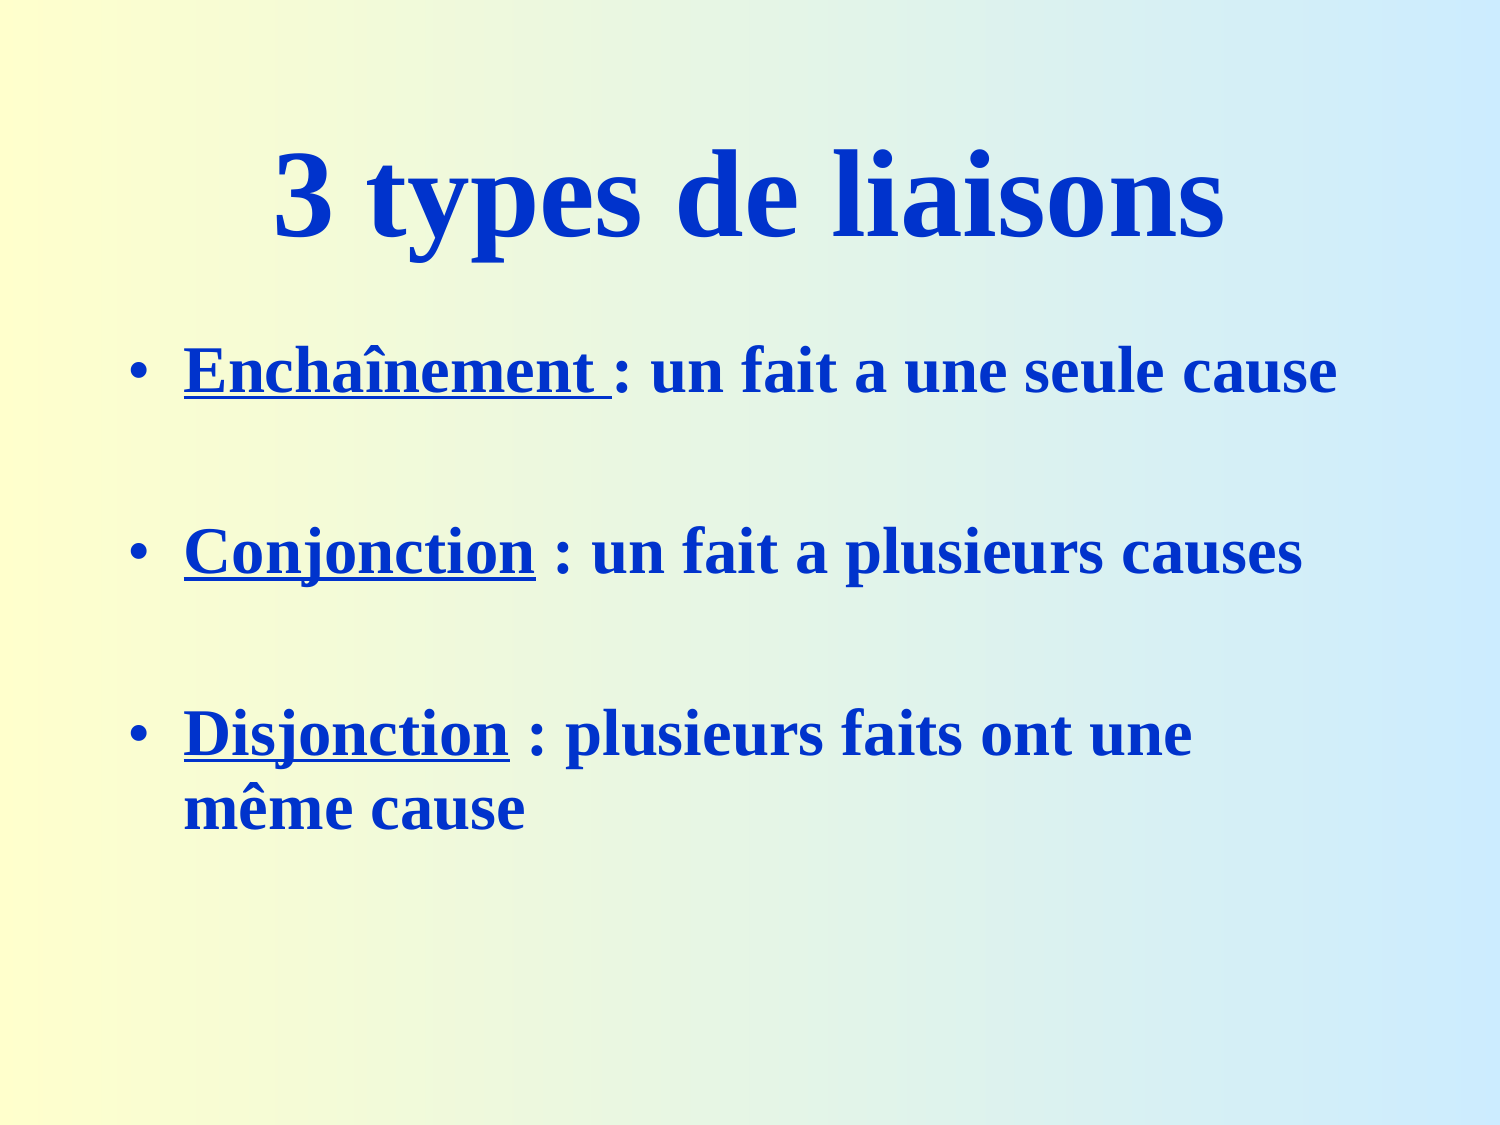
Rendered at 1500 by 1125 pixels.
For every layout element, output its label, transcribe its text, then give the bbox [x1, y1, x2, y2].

list Enchaînement : un fait a une seule cause Conjonction : un fait a plusieurs causes Disjonction : plusieurs faits ont une même cause [112, 324, 1388, 1000]
title 3 types de liaisons [112, 99, 1388, 288]
